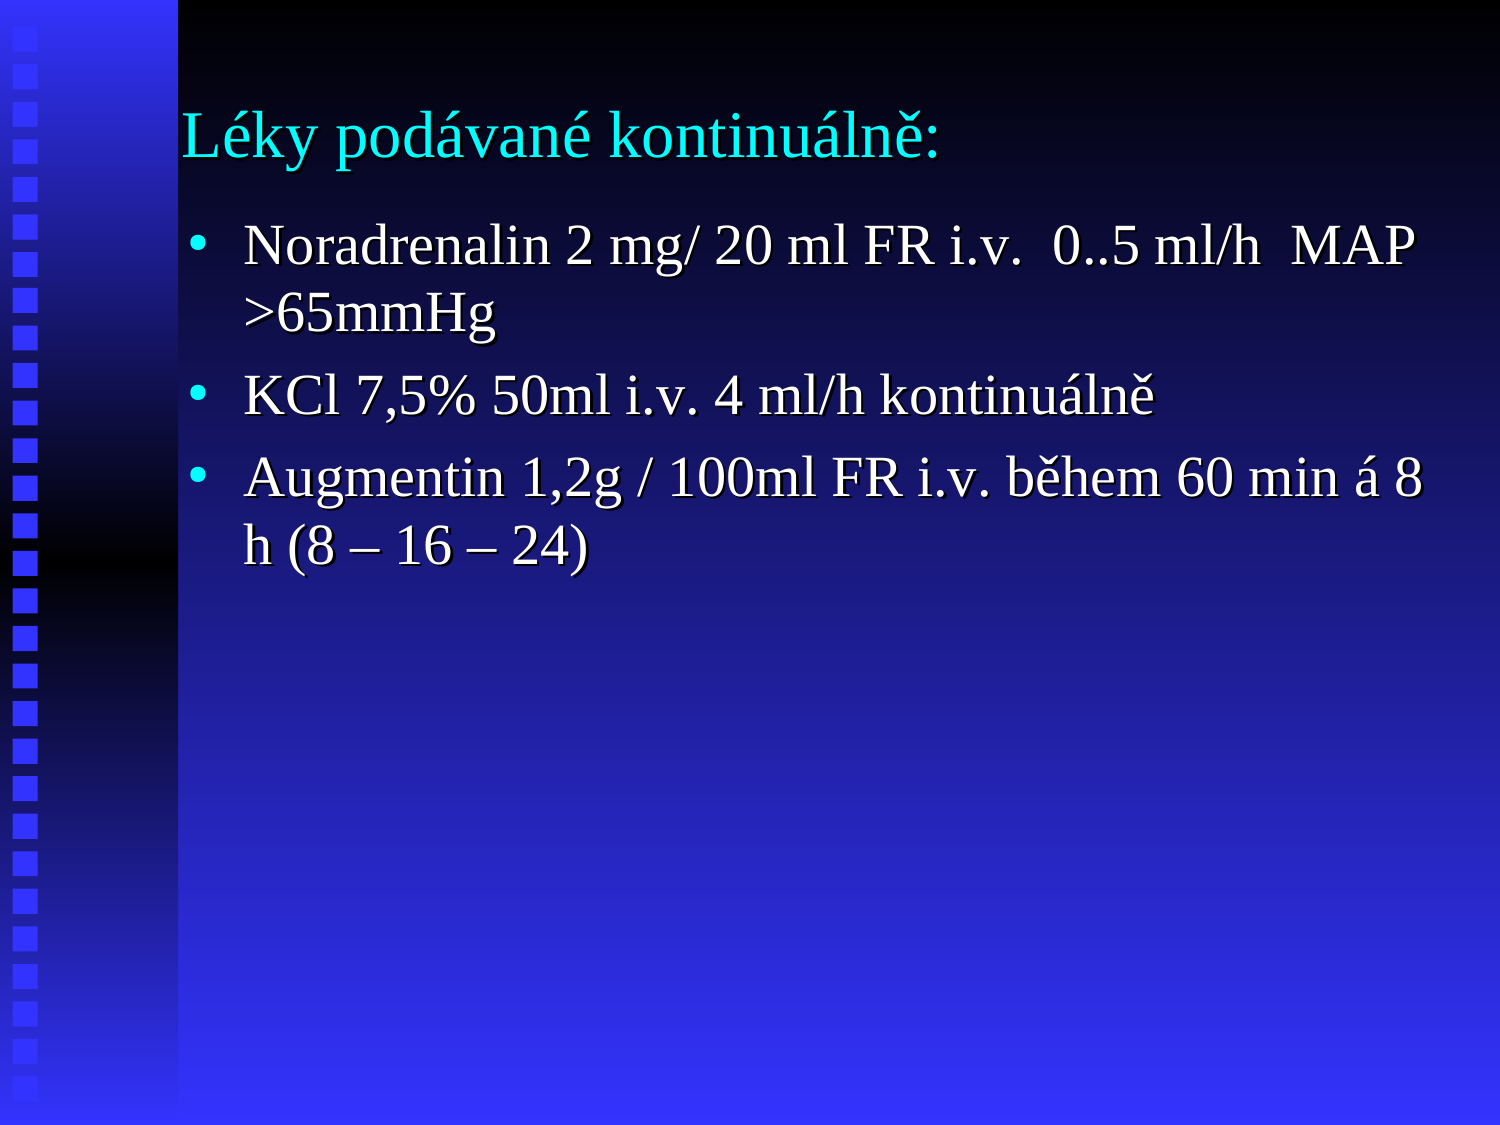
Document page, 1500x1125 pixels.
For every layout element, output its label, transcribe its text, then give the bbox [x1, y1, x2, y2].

title Léky podávané kontinuálně: [181, 39, 1457, 227]
list Noradrenalin 2 mg/ 20 ml FR i.v. 0..5 ml/h MAP >65mmHg KCl 7,5% 50ml i.v. 4 ml/h kontinuálně Augmentin 1,2g / 100ml FR i.v. během 60 min á 8 h (8 – 16 – 24) [187, 208, 1463, 1094]
